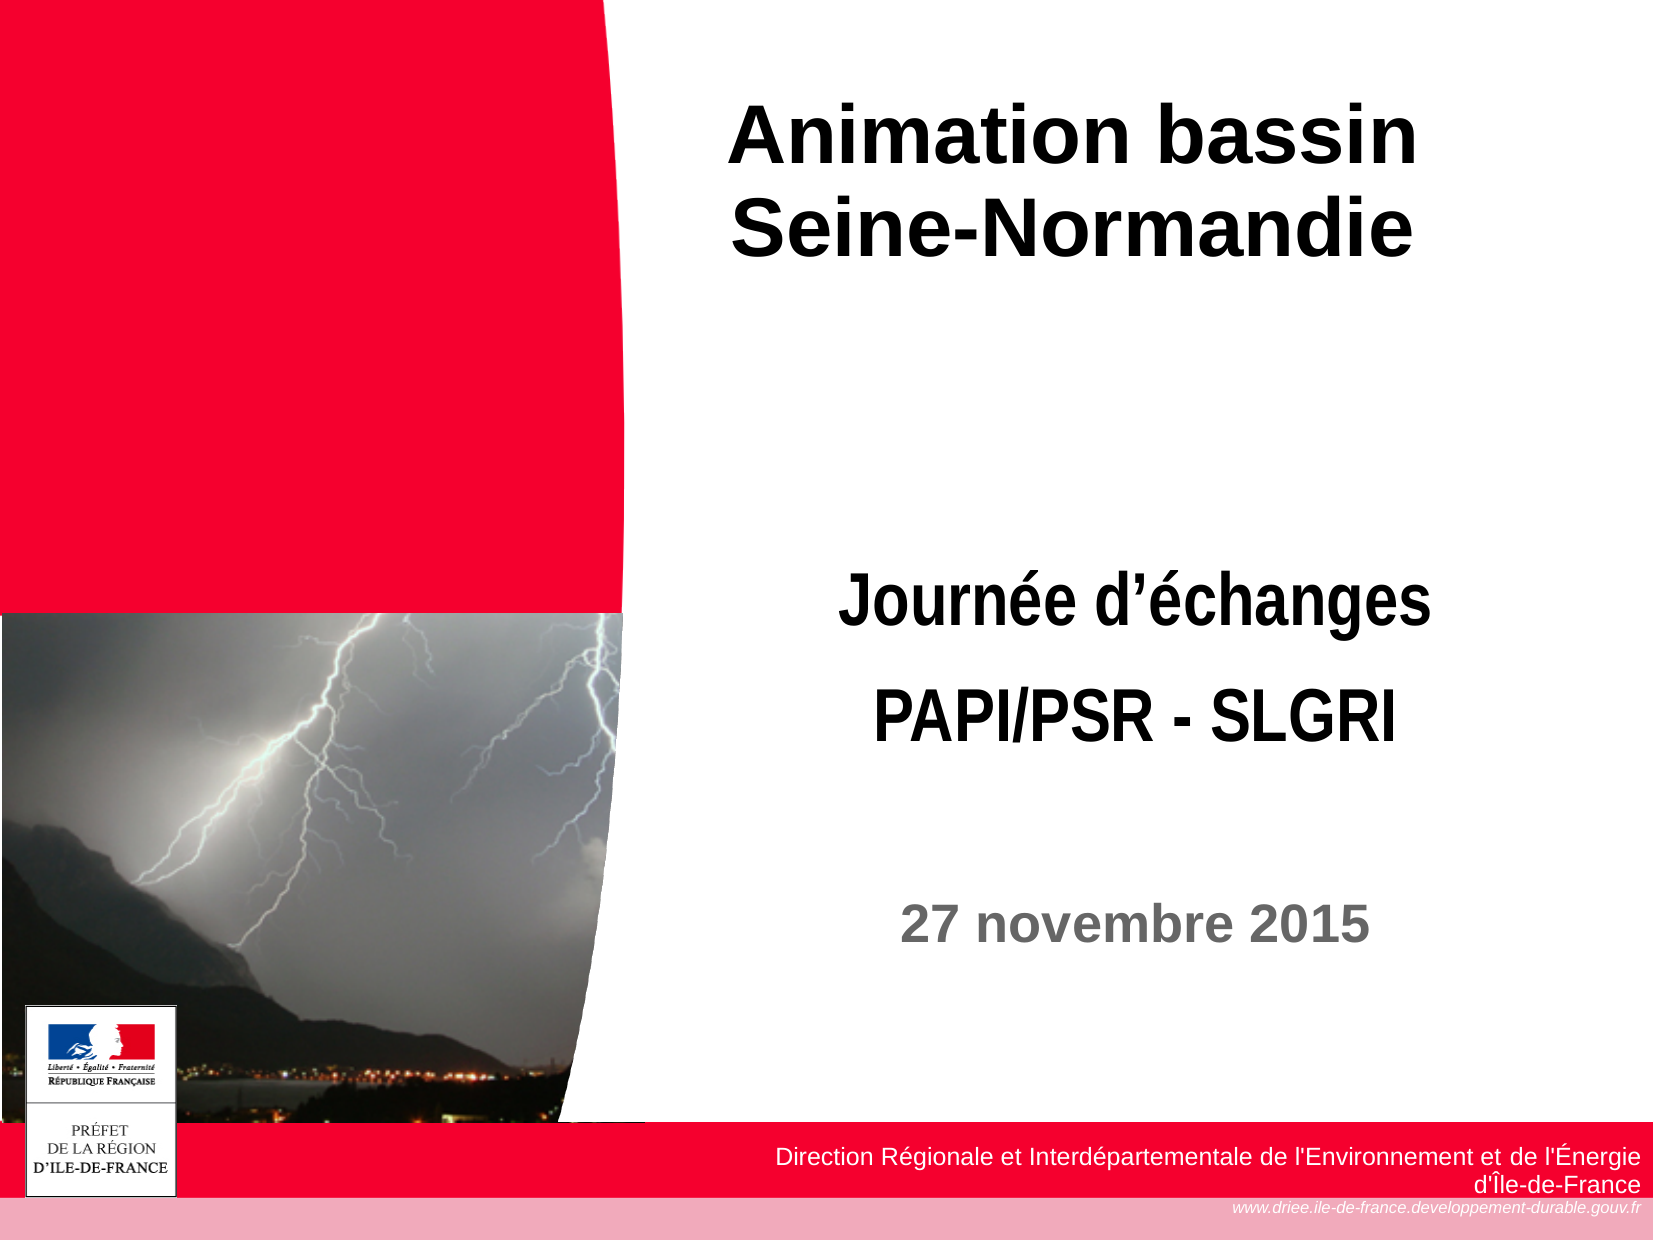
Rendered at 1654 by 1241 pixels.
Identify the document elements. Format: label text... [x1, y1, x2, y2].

text_box Animation bassin Seine-Normandie [513, 81, 1632, 283]
subtitle Journée d’échanges PAPI/PSR - SLGRI 27 novembre 2015 [644, 320, 1627, 1064]
picture [0, 0, 1654, 1240]
